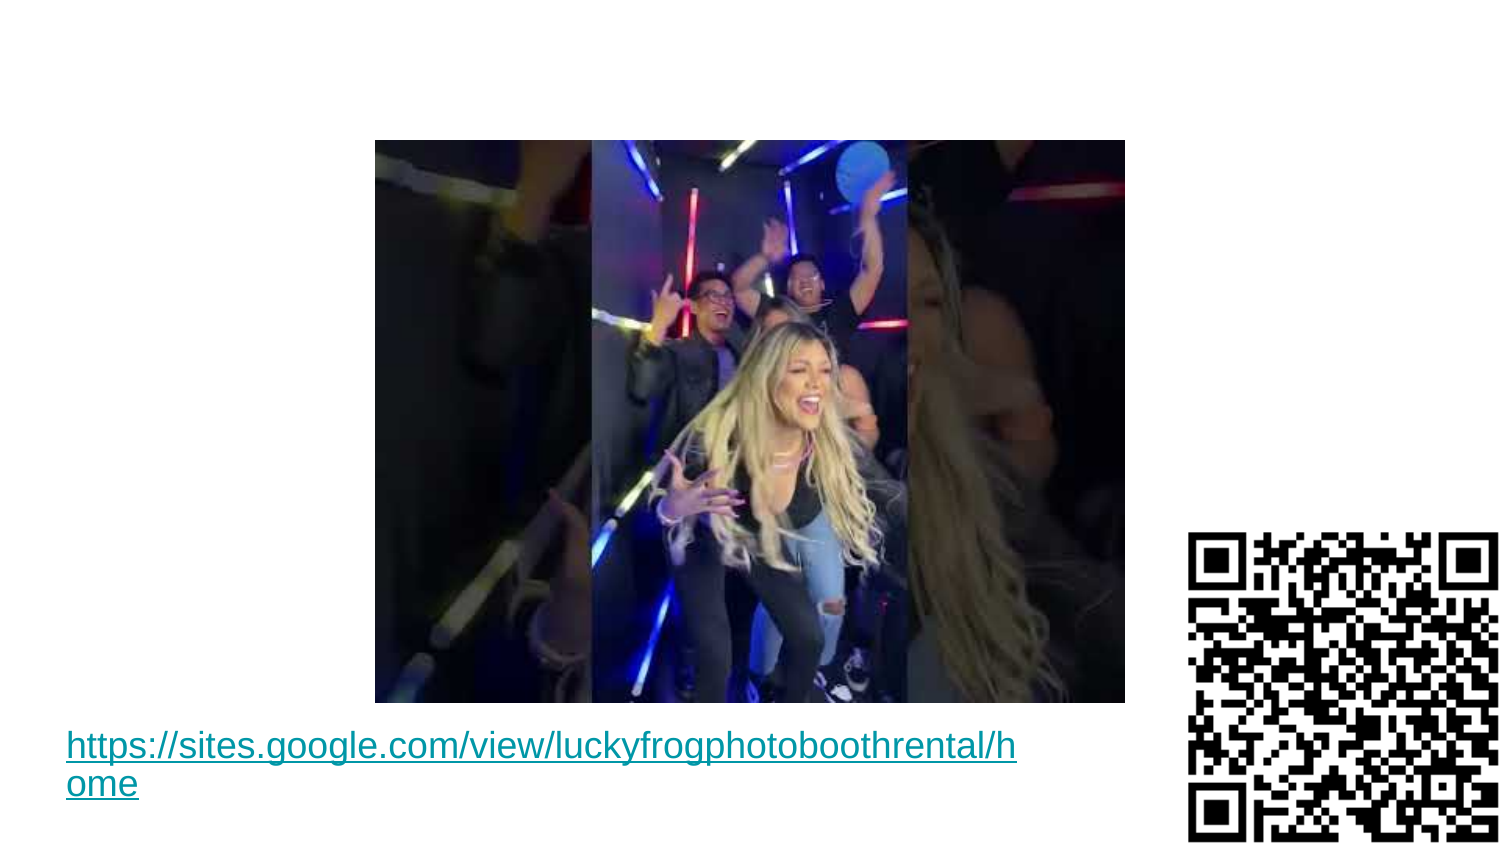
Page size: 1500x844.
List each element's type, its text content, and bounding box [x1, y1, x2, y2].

picture [1187, 531, 1500, 844]
list https://sites.google.com/view/luckyfrogphotoboothrental/home [51, 694, 1036, 794]
picture [375, 140, 1125, 704]
